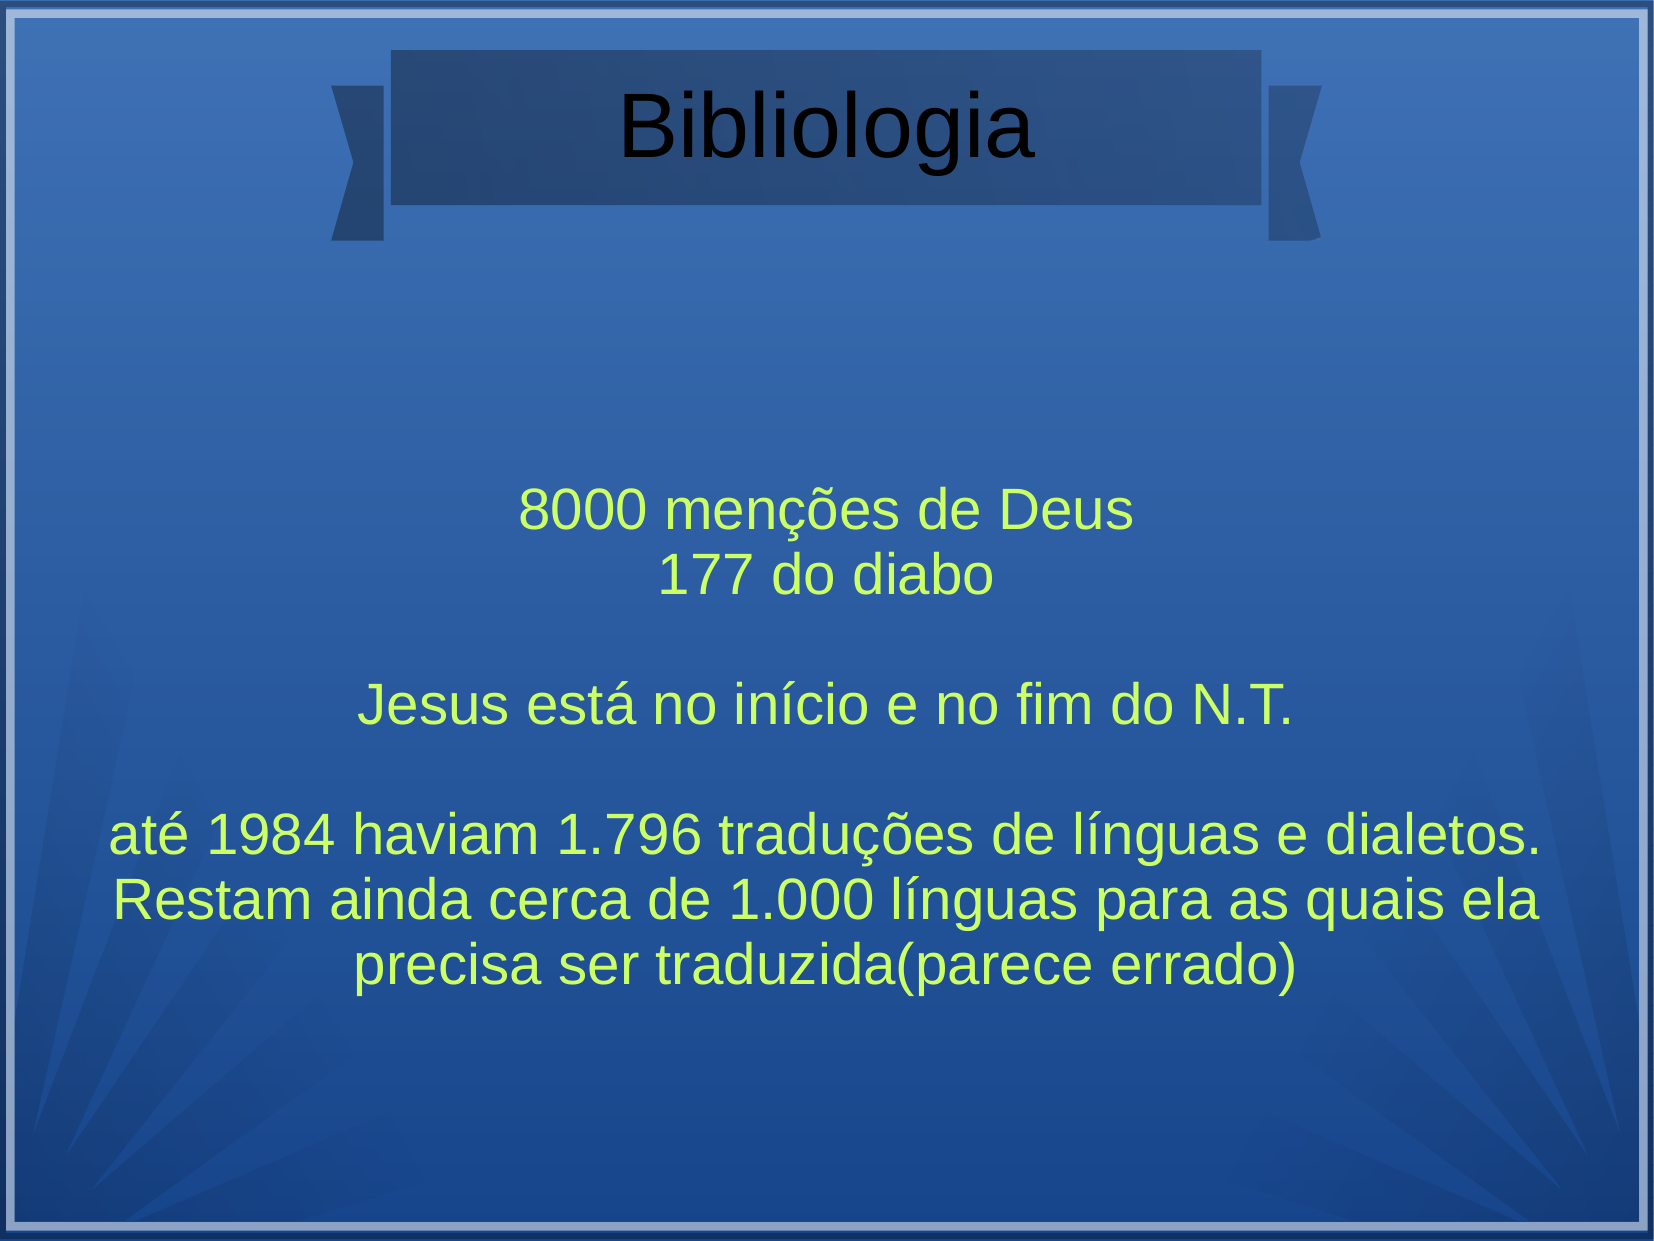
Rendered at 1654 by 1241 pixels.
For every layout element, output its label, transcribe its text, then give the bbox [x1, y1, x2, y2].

subtitle 8000 menções de Deus 177 do diabo Jesus está no início e no fim do N.T. até 1984 haviam 1.796 traduções de línguas e dialetos. Restam ainda cerca de 1.000 línguas para as quais ela precisa ser traduzida(parece errado) [82, 299, 1571, 1241]
title Bibliologia [389, 47, 1264, 205]
